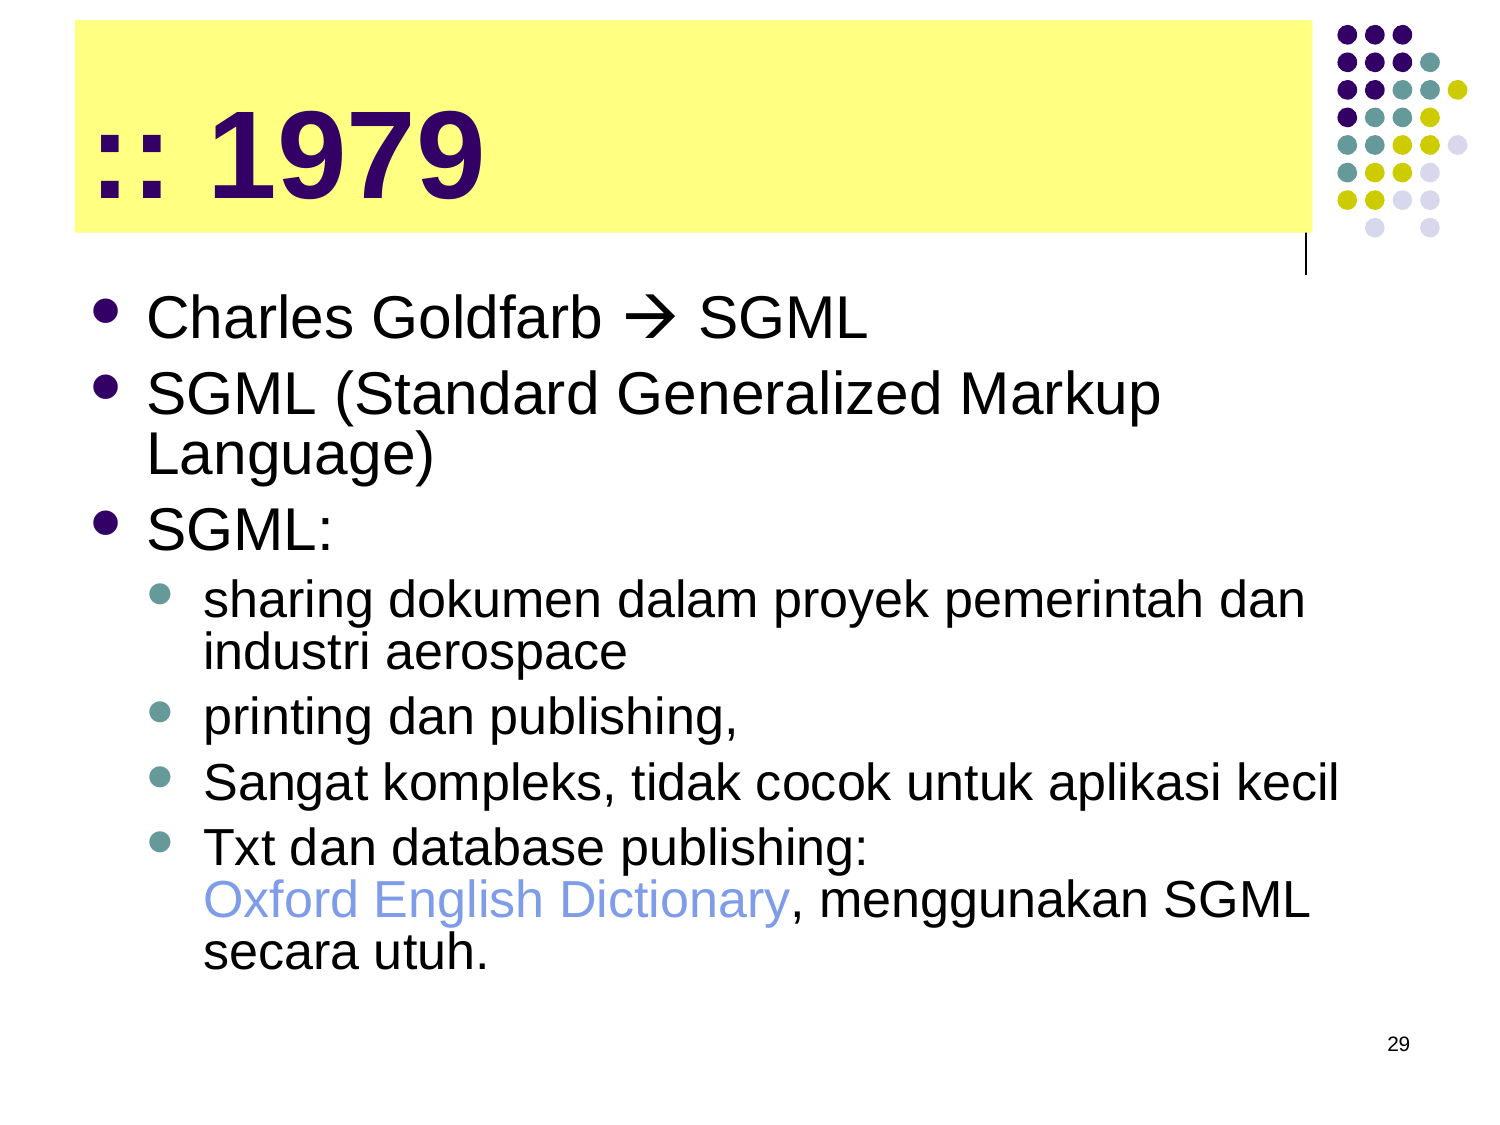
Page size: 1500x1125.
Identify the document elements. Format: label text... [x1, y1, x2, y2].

list Charles Goldfarb  SGML SGML (Standard Generalized Markup Language) SGML: sharing dokumen dalam proyek pemerintah dan industri aerospace printing dan publishing, Sangat kompleks, tidak cocok untuk aplikasi kecil Txt dan database publishing: Oxford English Dictionary, menggunakan SGML secara utuh. [75, 282, 1426, 1006]
title :: 1979 [74, 20, 1313, 233]
